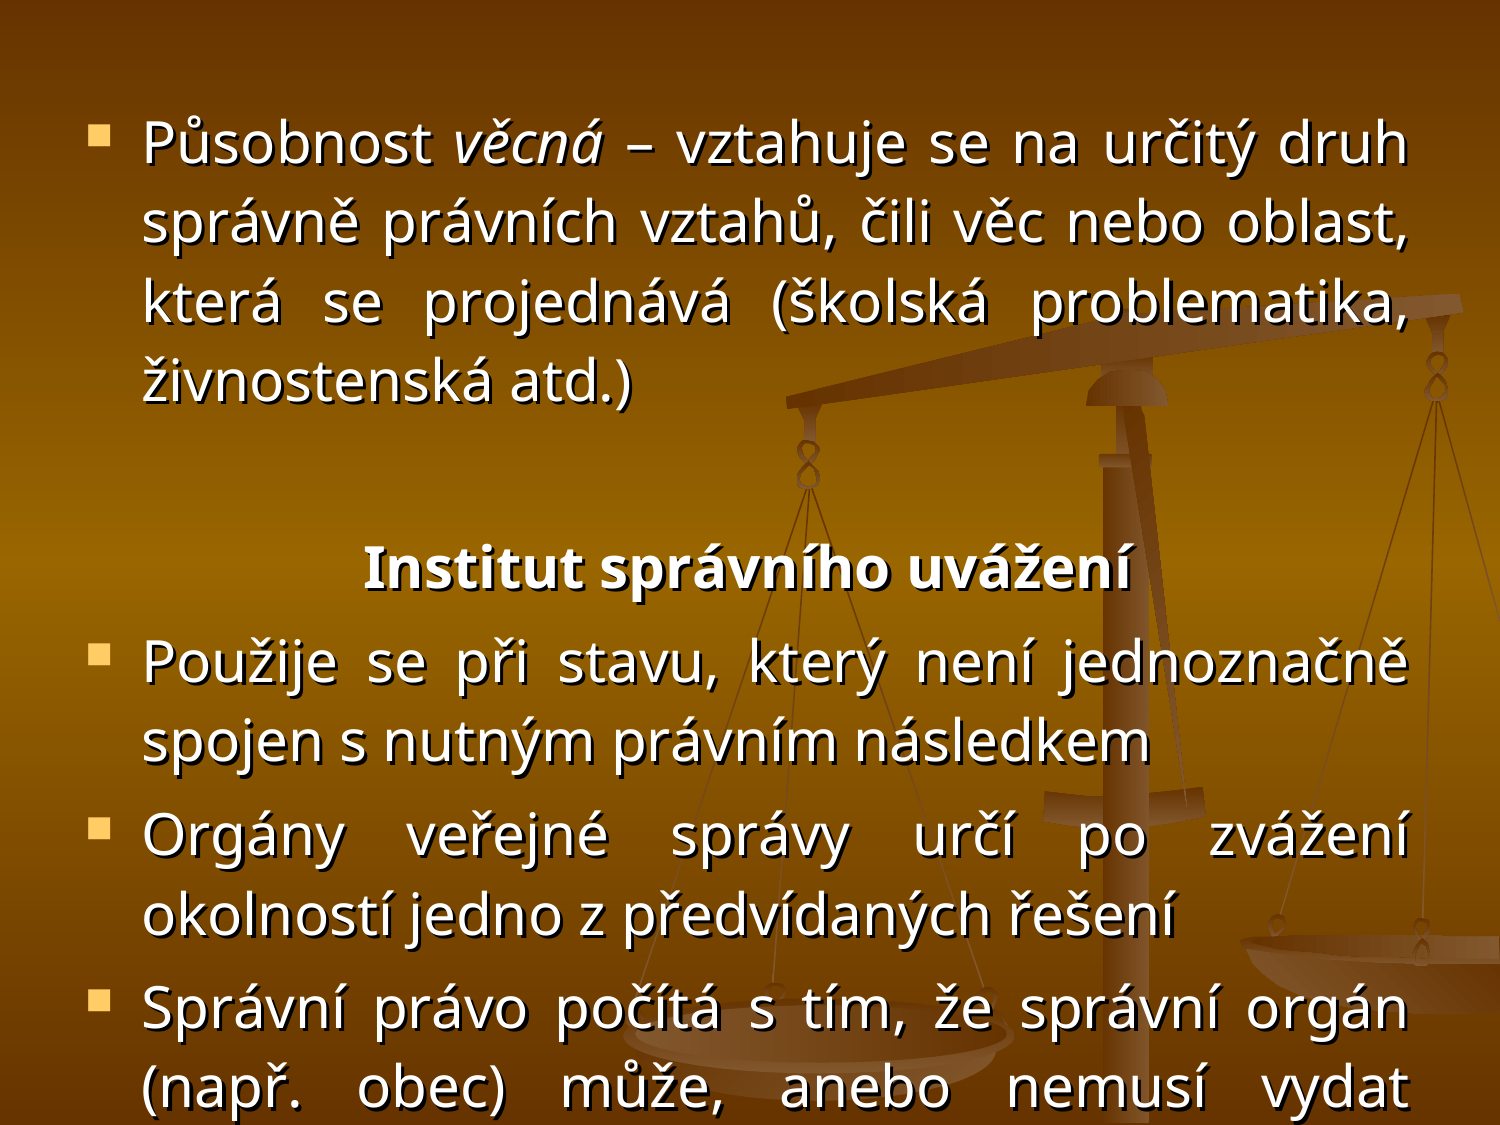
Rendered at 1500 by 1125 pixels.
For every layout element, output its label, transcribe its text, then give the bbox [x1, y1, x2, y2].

list Působnost věcná – vztahuje se na určitý druh správně právních vztahů, čili věc nebo oblast, která se projednává (školská problematika, živnostenská atd.) Institut správního uvážení Použije se při stavu, který není jednoznačně spojen s nutným právním následkem Orgány veřejné správy určí po zvážení okolností jedno z předvídaných řešení Správní právo počítá s tím, že správní orgán (např. obec) může, anebo nemusí vydat rozhodnutí (např. vydání stavebního povolení) [70, 93, 1425, 1096]
